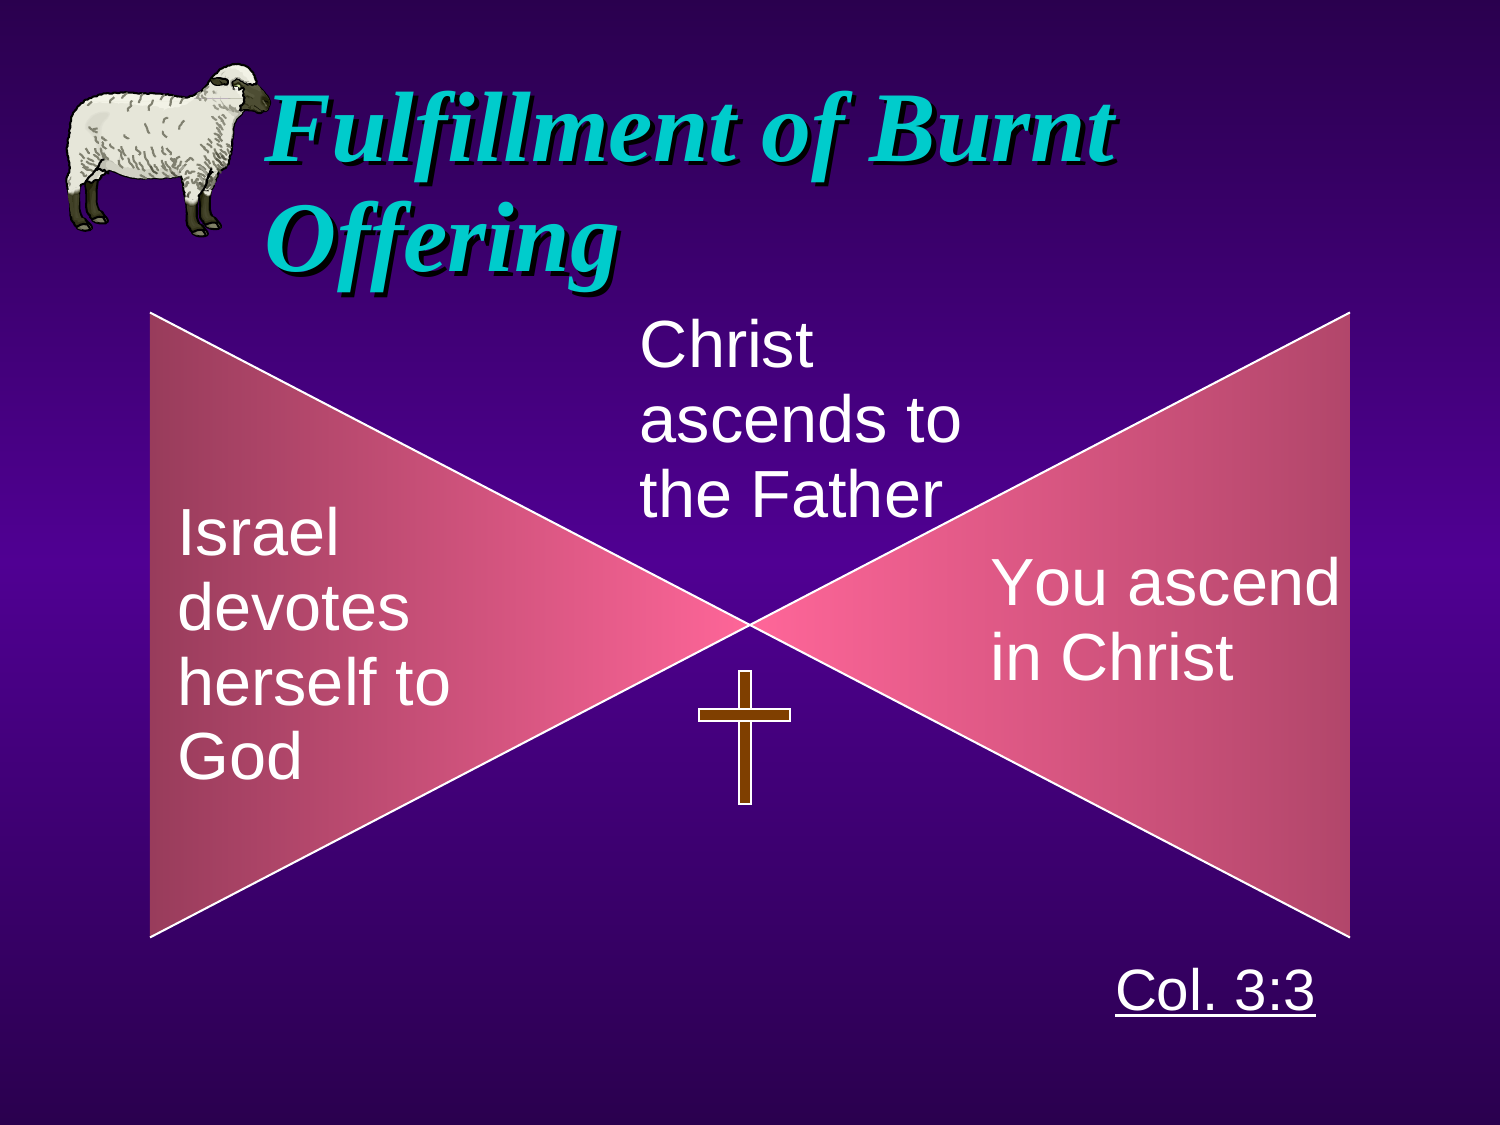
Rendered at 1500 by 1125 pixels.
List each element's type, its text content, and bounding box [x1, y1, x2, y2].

text_box [563, 530, 745, 720]
text_box [699, 671, 790, 804]
text_box [755, 540, 1351, 936]
text_box Christ ascends to the Father [624, 299, 1026, 540]
text_box You ascend in Christ [975, 537, 1363, 703]
text_box [1026, 314, 1351, 537]
text_box Israel devotes herself to God [162, 487, 563, 802]
title Fulfillment of Burnt Offering [249, 55, 1388, 311]
text_box [149, 314, 480, 936]
text_box Col. 3:3 [1099, 950, 1413, 1031]
